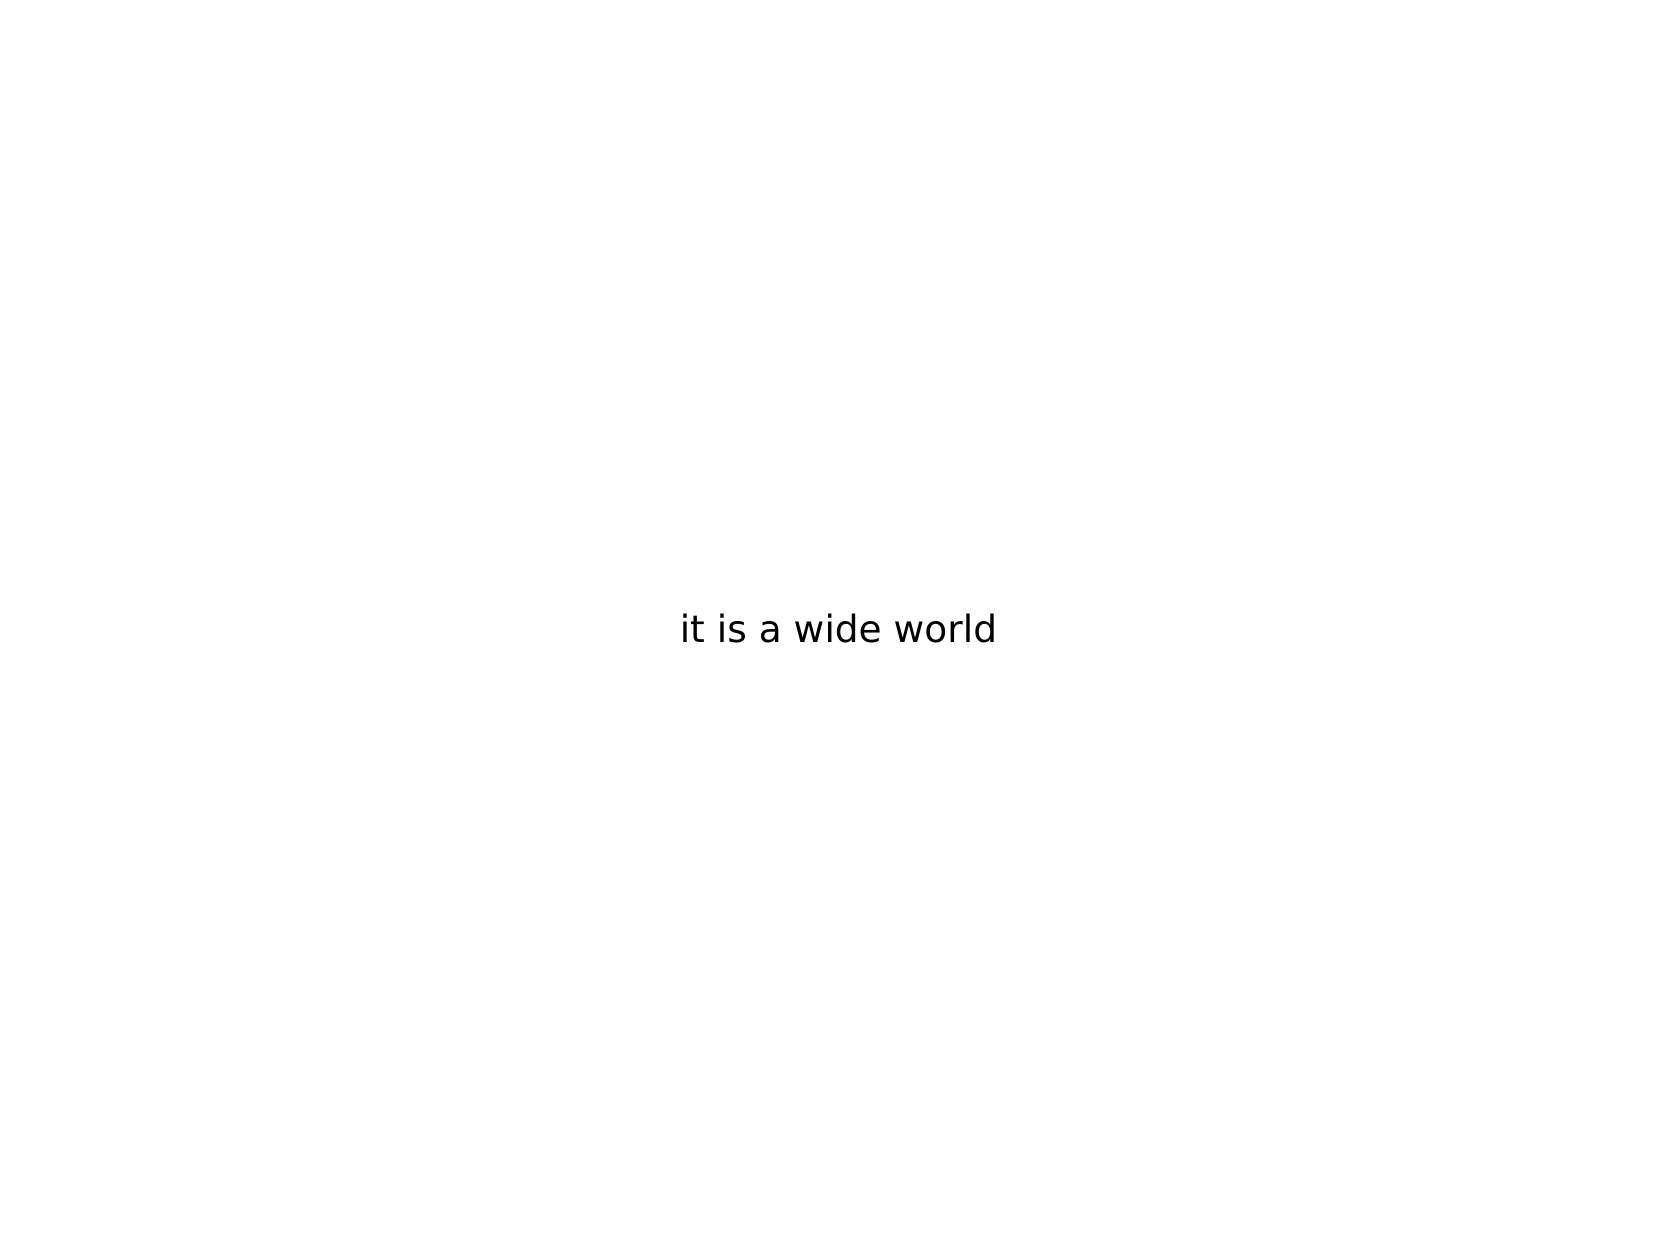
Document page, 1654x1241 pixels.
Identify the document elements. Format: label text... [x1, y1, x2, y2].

text_box it is a wide world [665, 600, 1013, 659]
